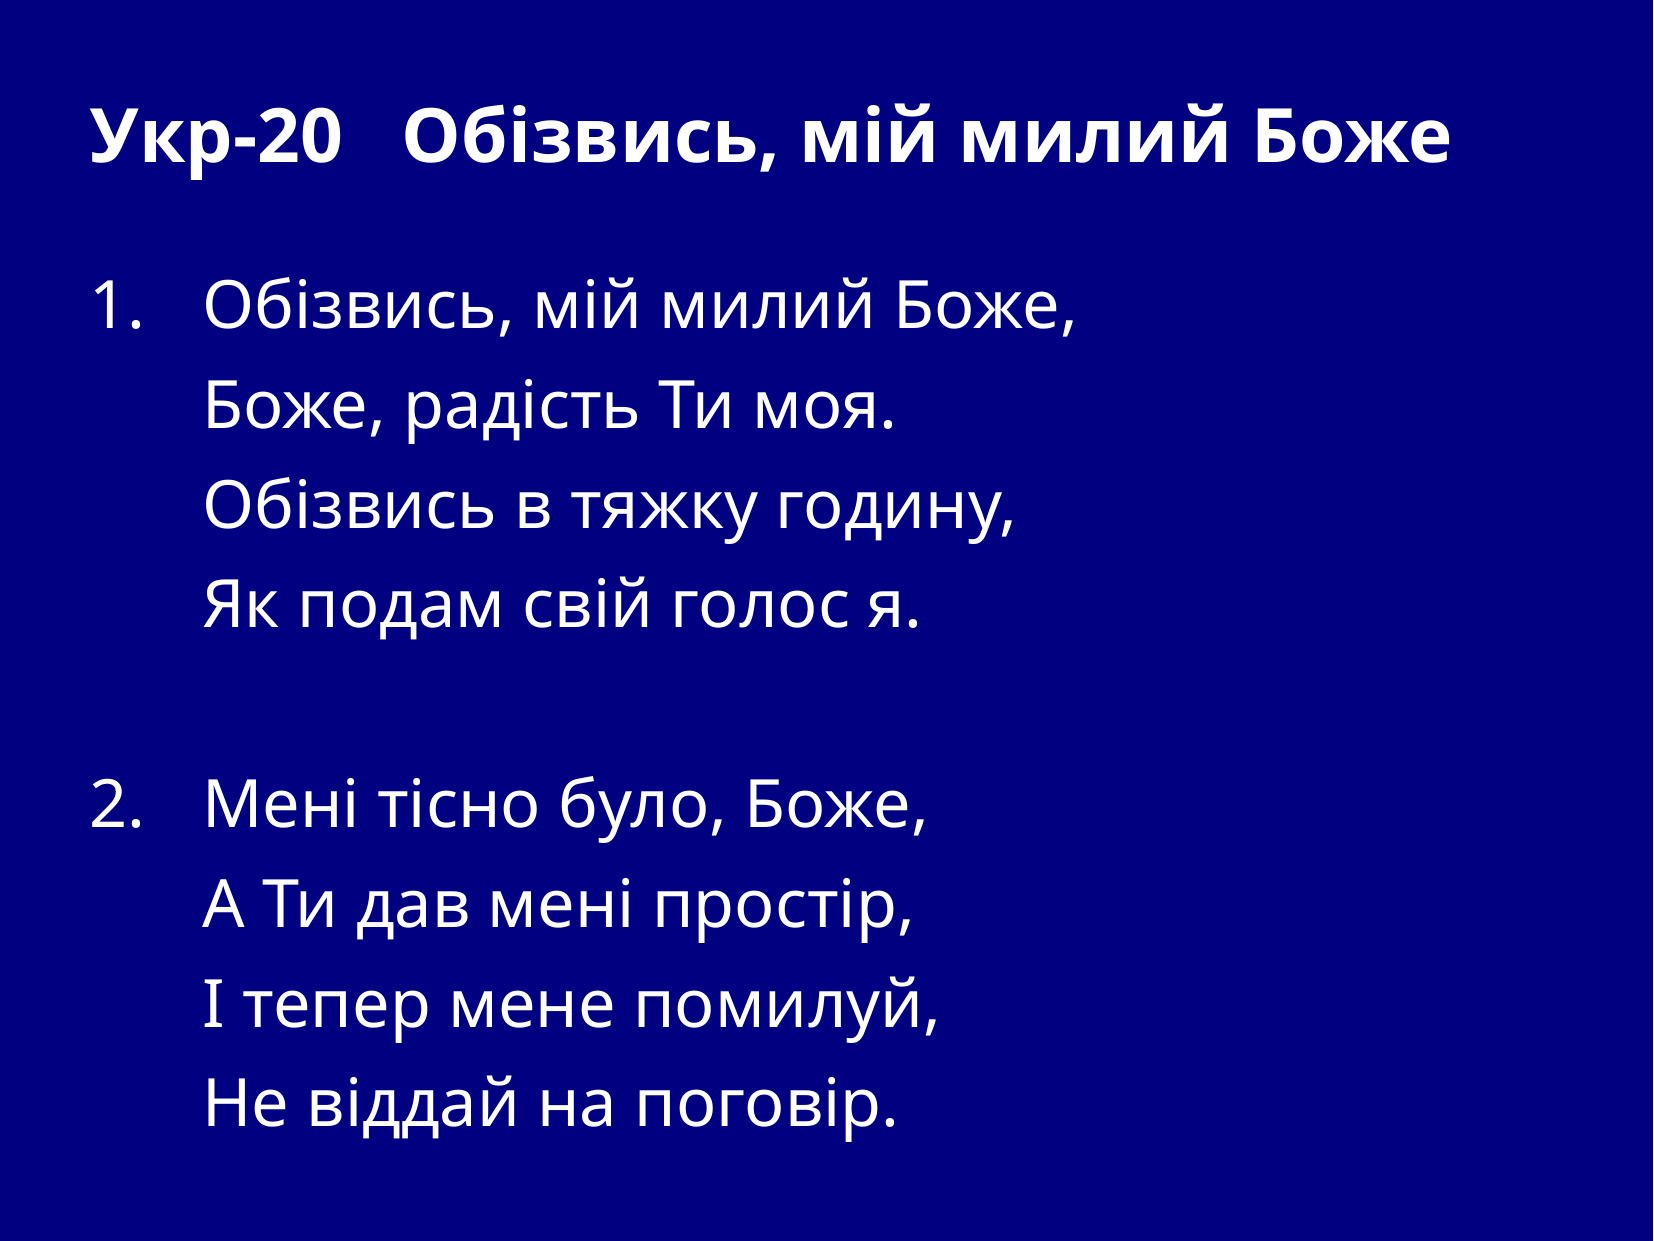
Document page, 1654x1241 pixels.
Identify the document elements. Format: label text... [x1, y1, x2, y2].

text_box Укр-20 Обізвись, мій милий Боже [75, 75, 1651, 188]
text_box 1. Обізвись, мій милий Боже, Боже, радість Ти моя. Обізвись в тяжку годину, Як подам свій голос я. 2. Мені тісно було, Боже, А Ти дав мені простір, І тепер мене помилуй, Не віддай на поговір. [75, 188, 1576, 1163]
